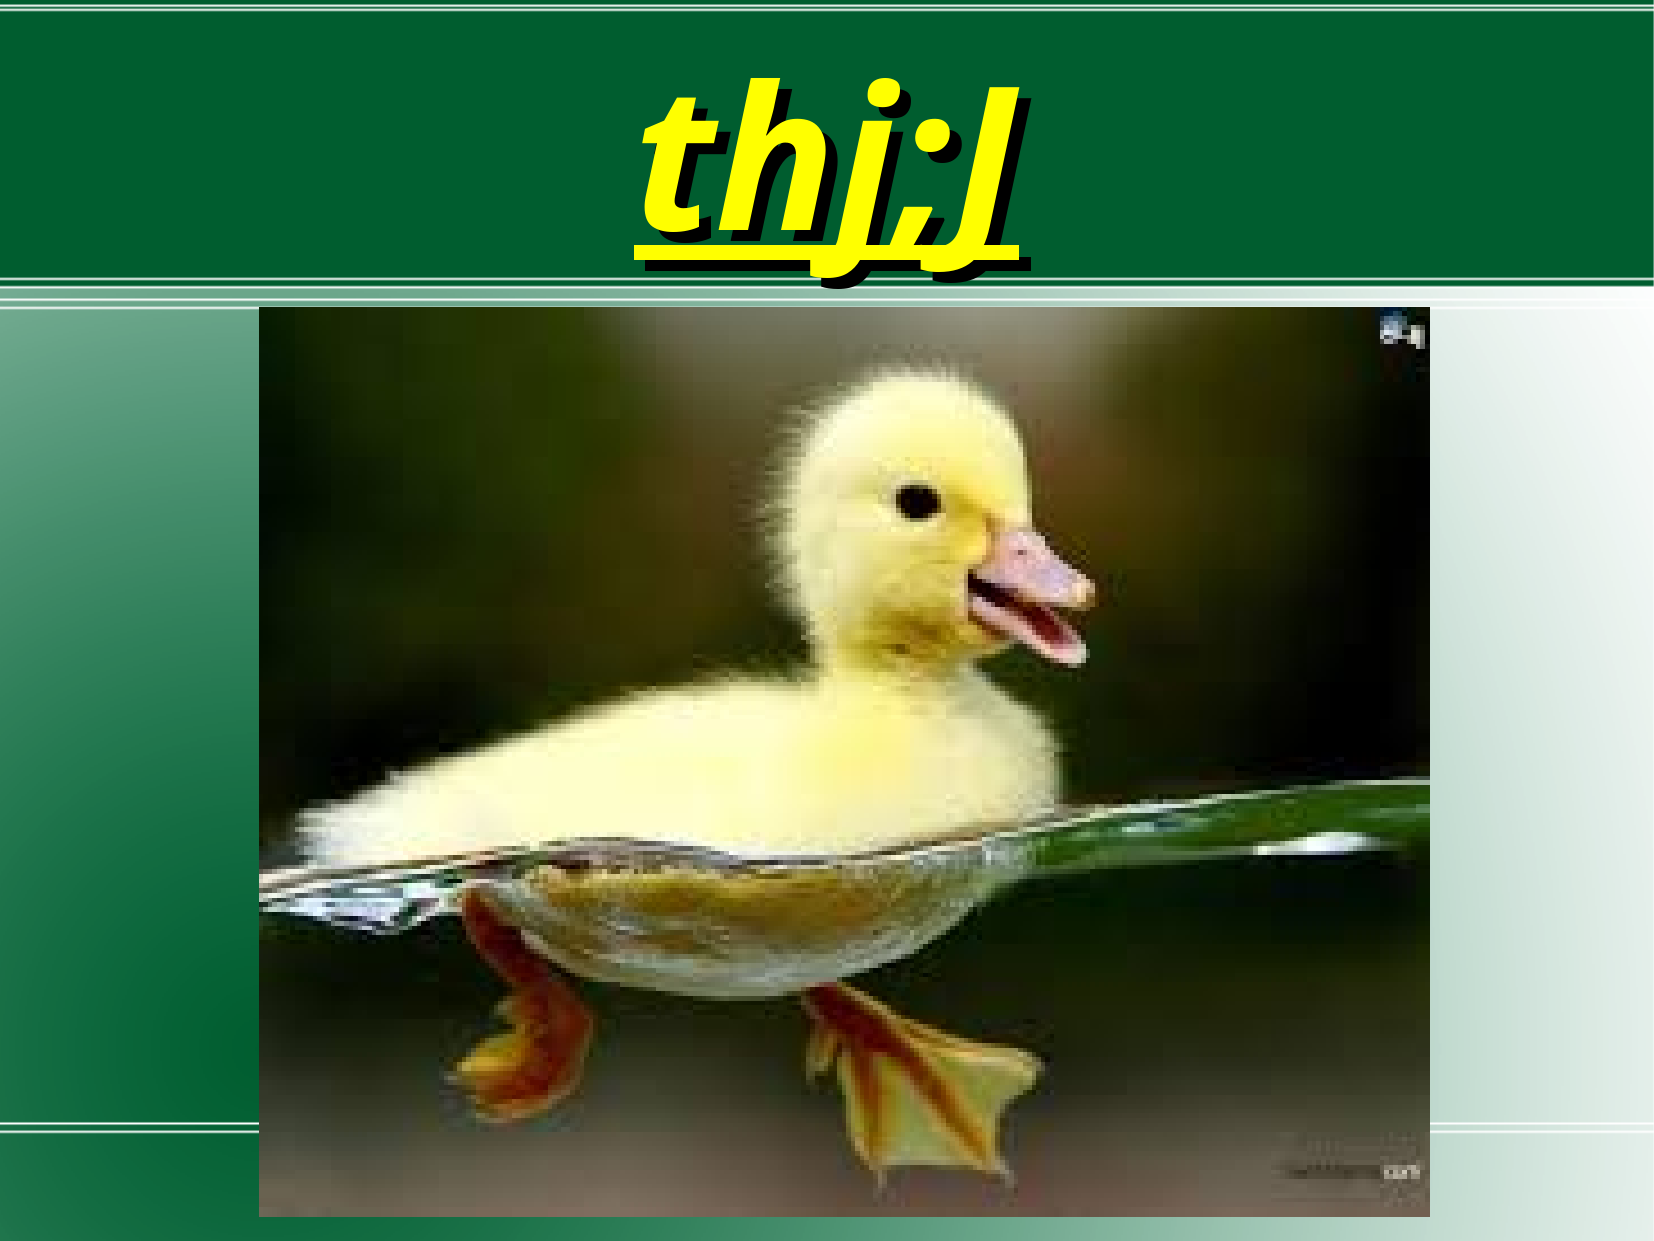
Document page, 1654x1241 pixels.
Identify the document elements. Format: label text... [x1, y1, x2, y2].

picture [0, 0, 1654, 1241]
title thj;J [82, 44, 1571, 262]
